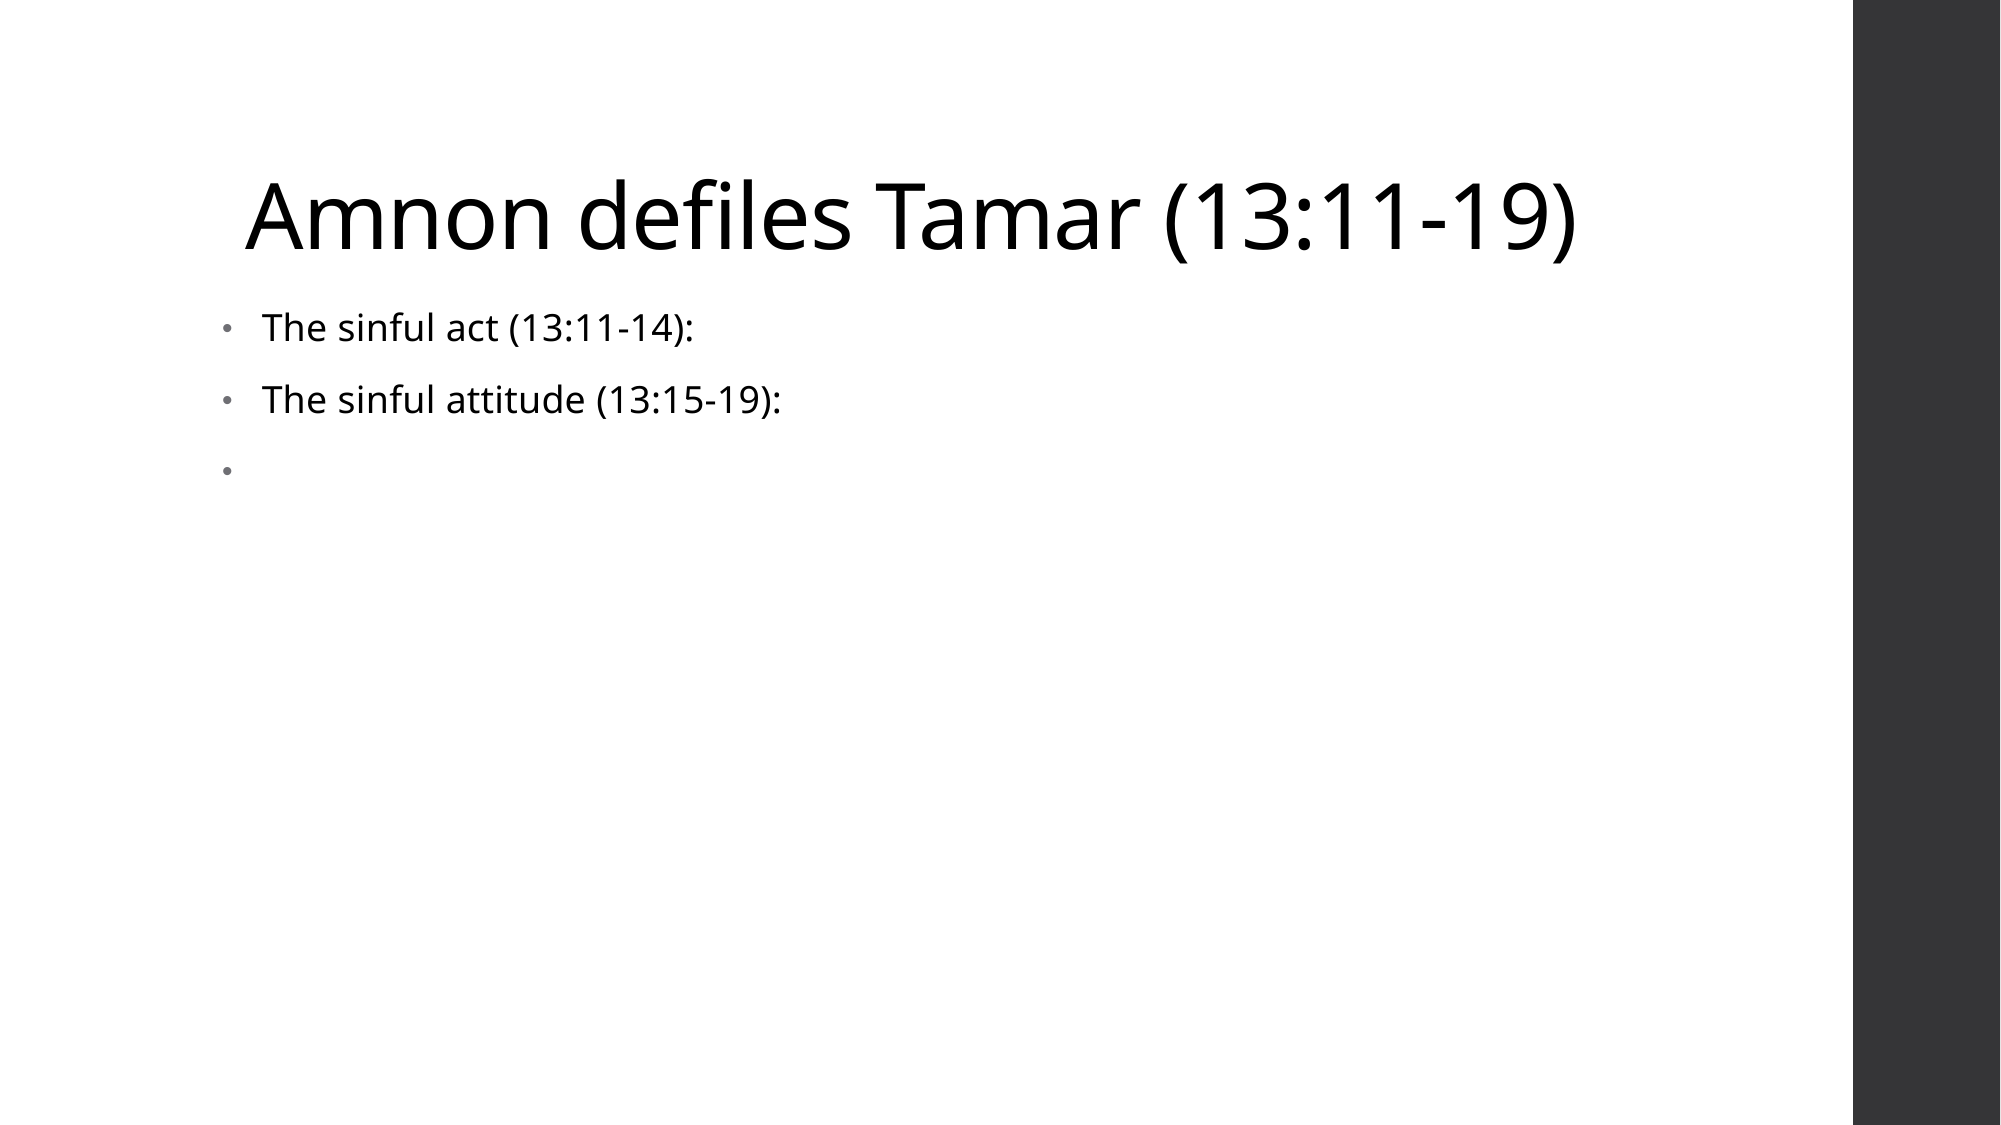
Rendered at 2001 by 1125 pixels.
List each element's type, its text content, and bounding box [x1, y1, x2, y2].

list The sinful act (13:11-14): The sinful attitude (13:15-19): [206, 299, 1617, 1014]
title Amnon defiles Tamar (13:11-19) [206, 60, 1797, 278]
